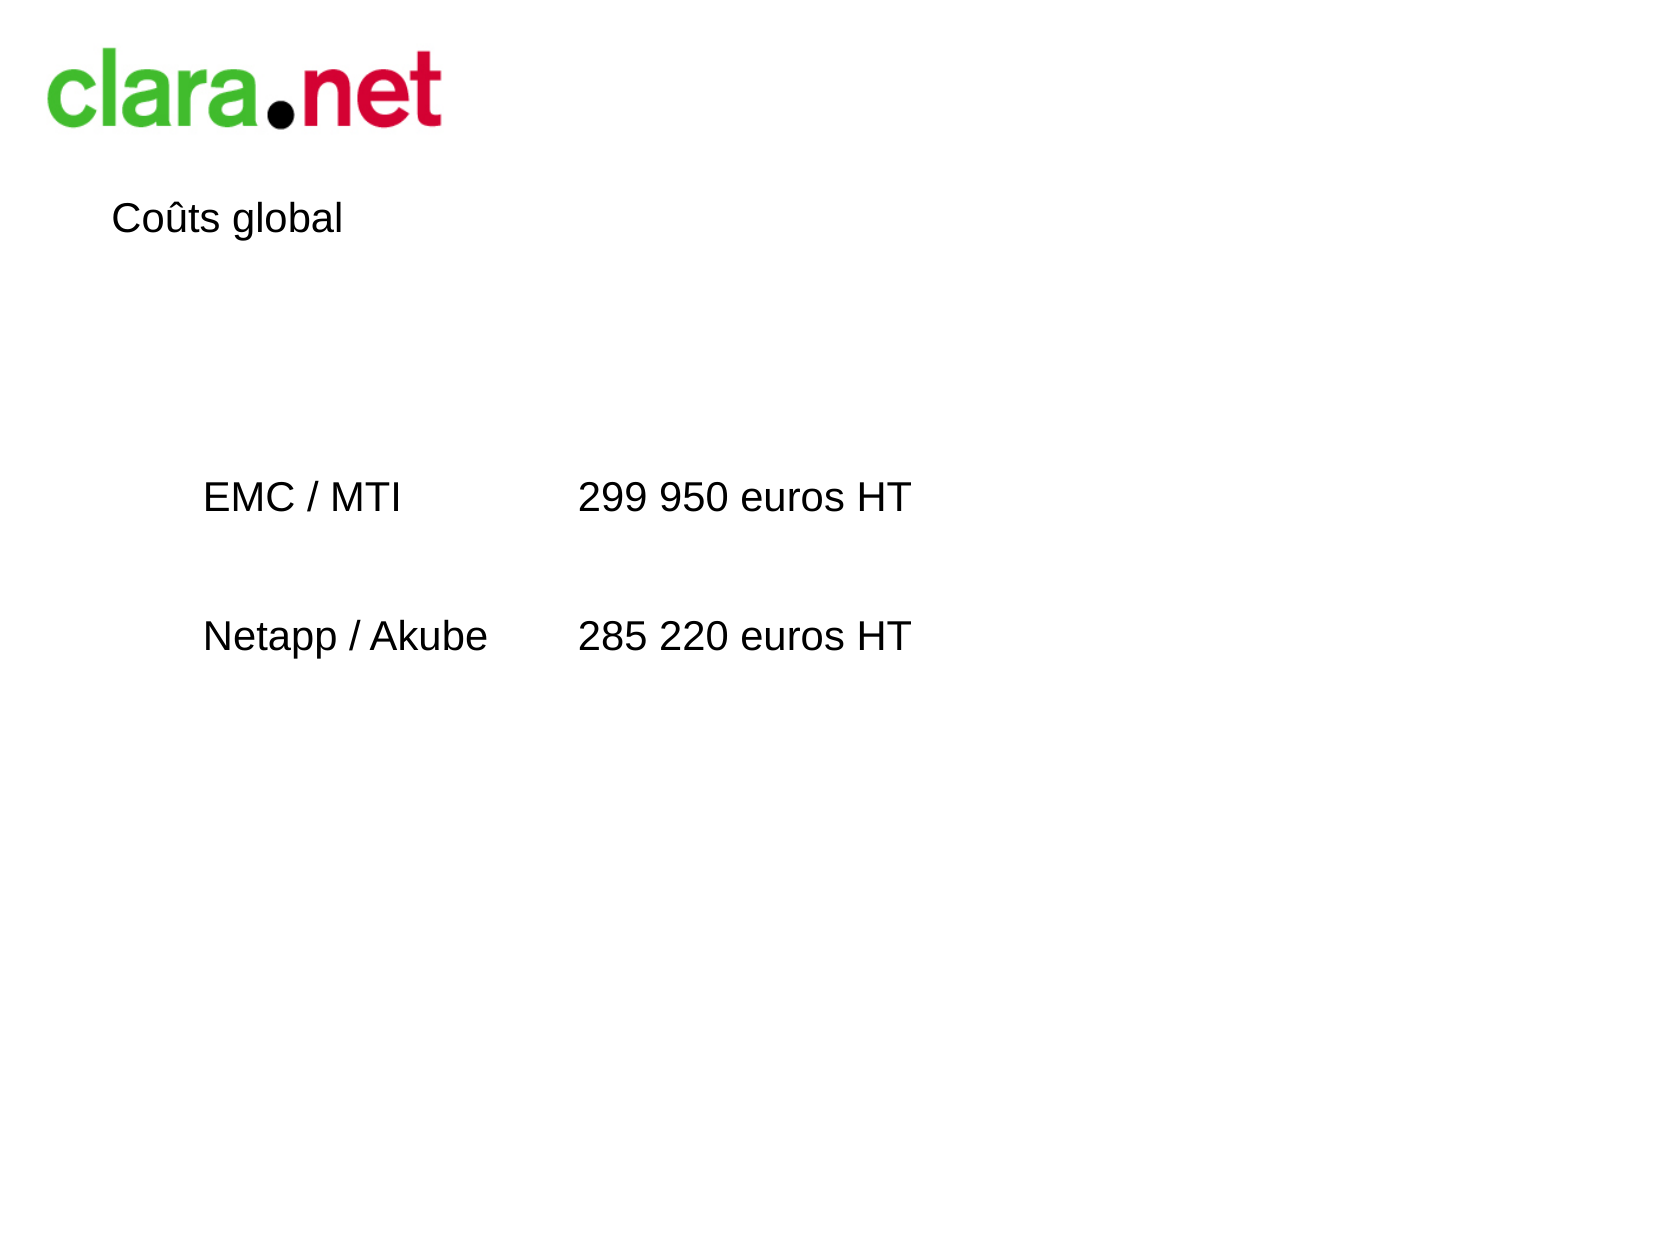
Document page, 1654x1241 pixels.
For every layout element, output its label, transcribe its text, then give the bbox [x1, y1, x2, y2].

text_box Coûts global EMC / MTI 299 950 euros HT Netapp / Akube 285 220 euros HT [81, 187, 1538, 1163]
picture [37, 24, 451, 151]
